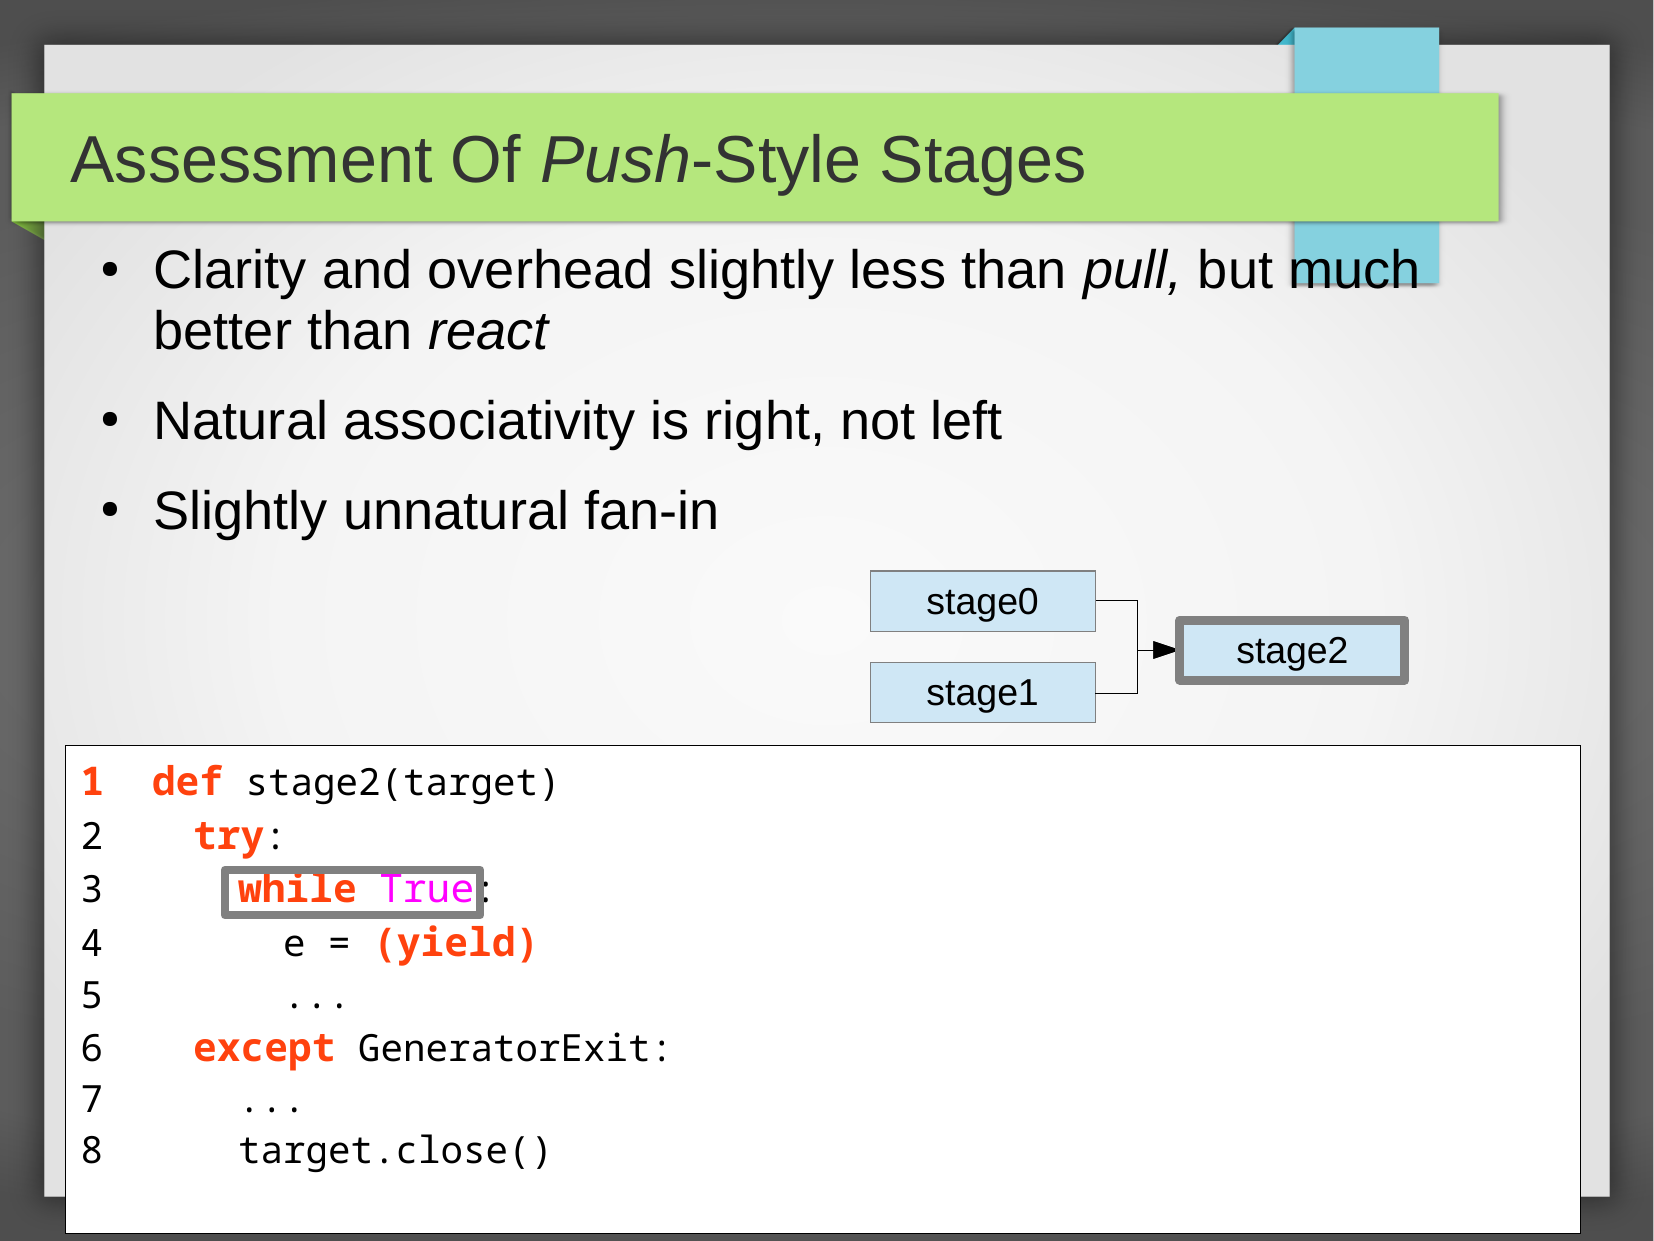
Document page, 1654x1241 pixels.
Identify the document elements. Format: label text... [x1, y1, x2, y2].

title Assessment Of Push-Style Stages [70, 106, 1229, 213]
text_box [225, 870, 481, 916]
text_box stage1 [870, 662, 1096, 723]
list Clarity and overhead slightly less than pull, but much better than react Natural associativity is right, not left Slightly unnatural fan-in [82, 240, 1538, 745]
text_box [1179, 620, 1405, 681]
picture [0, 0, 1654, 1241]
text_box stage0 [870, 571, 1096, 632]
text_box 1 def stage2(target) 2 try: 3 while True: 4 e = (yield) 5 ... 6 except GeneratorExit: 7 ... 8 target.close() [65, 745, 1581, 1110]
